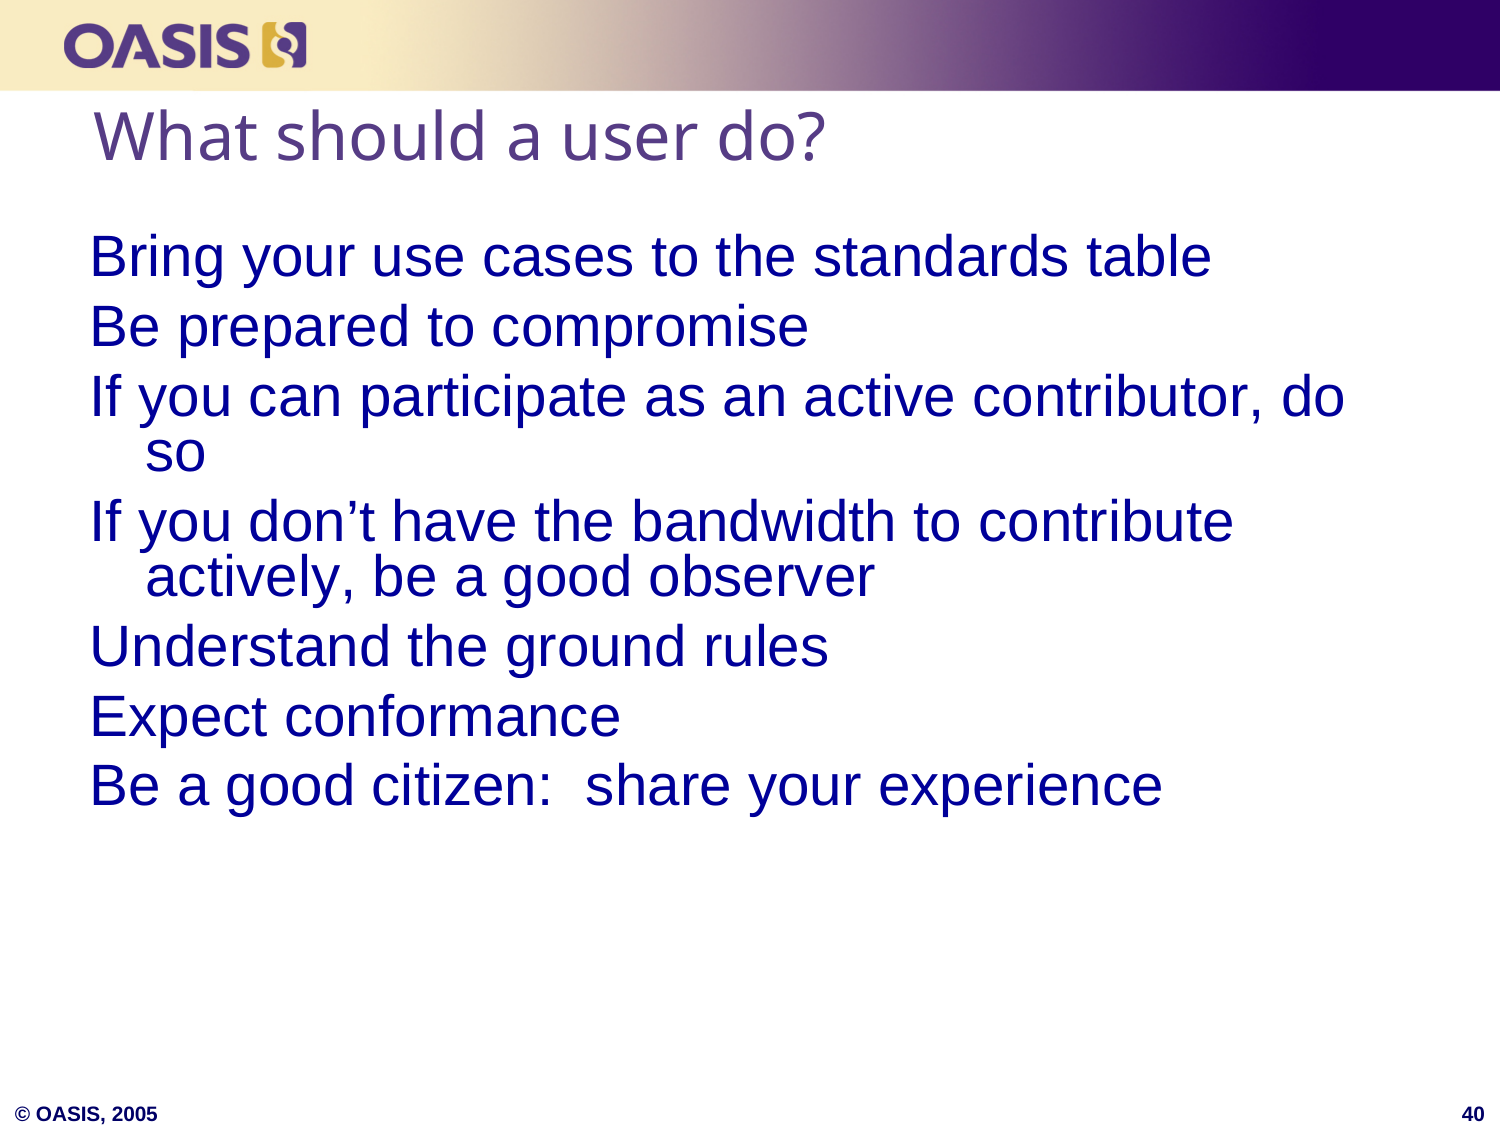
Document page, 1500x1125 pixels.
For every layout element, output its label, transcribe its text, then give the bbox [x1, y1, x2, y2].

picture [0, 0, 1500, 1125]
title What should a user do? [79, 99, 1363, 184]
list Bring your use cases to the standards table Be prepared to compromise If you can participate as an active contributor, do so If you don’t have the bandwidth to contribute actively, be a good observer Understand the ground rules Expect conformance Be a good citizen: share your experience [74, 224, 1378, 978]
